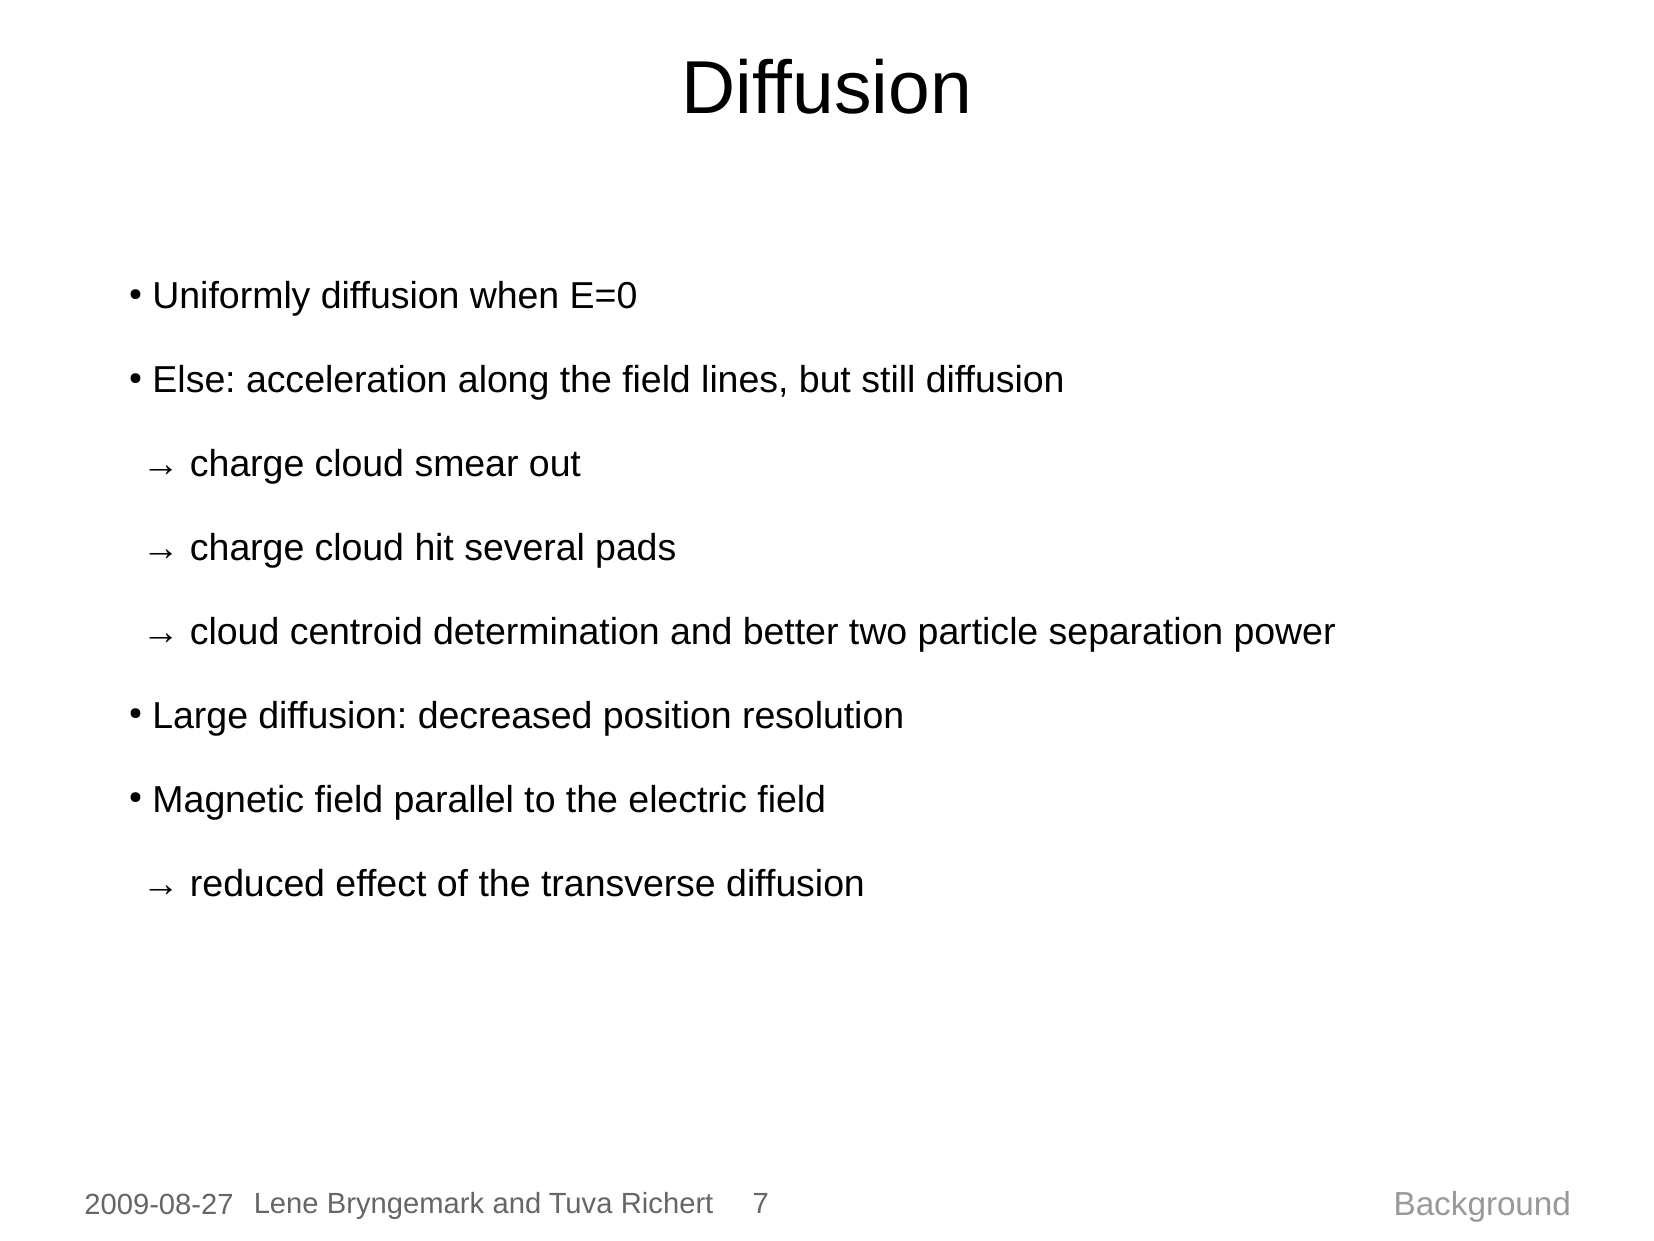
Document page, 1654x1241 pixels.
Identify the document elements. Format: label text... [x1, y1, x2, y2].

text_box Uniformly diffusion when E=0 Else: acceleration along the field lines, but still diffusion → charge cloud smear out → charge cloud hit several pads → cloud centroid determination and better two particle separation power Large diffusion: decreased position resolution Magnetic field parallel to the electric field → reduced effect of the transverse diffusion [114, 225, 1654, 1192]
text_box Diffusion [39, 37, 1615, 137]
title Background [83, 1177, 1572, 1232]
